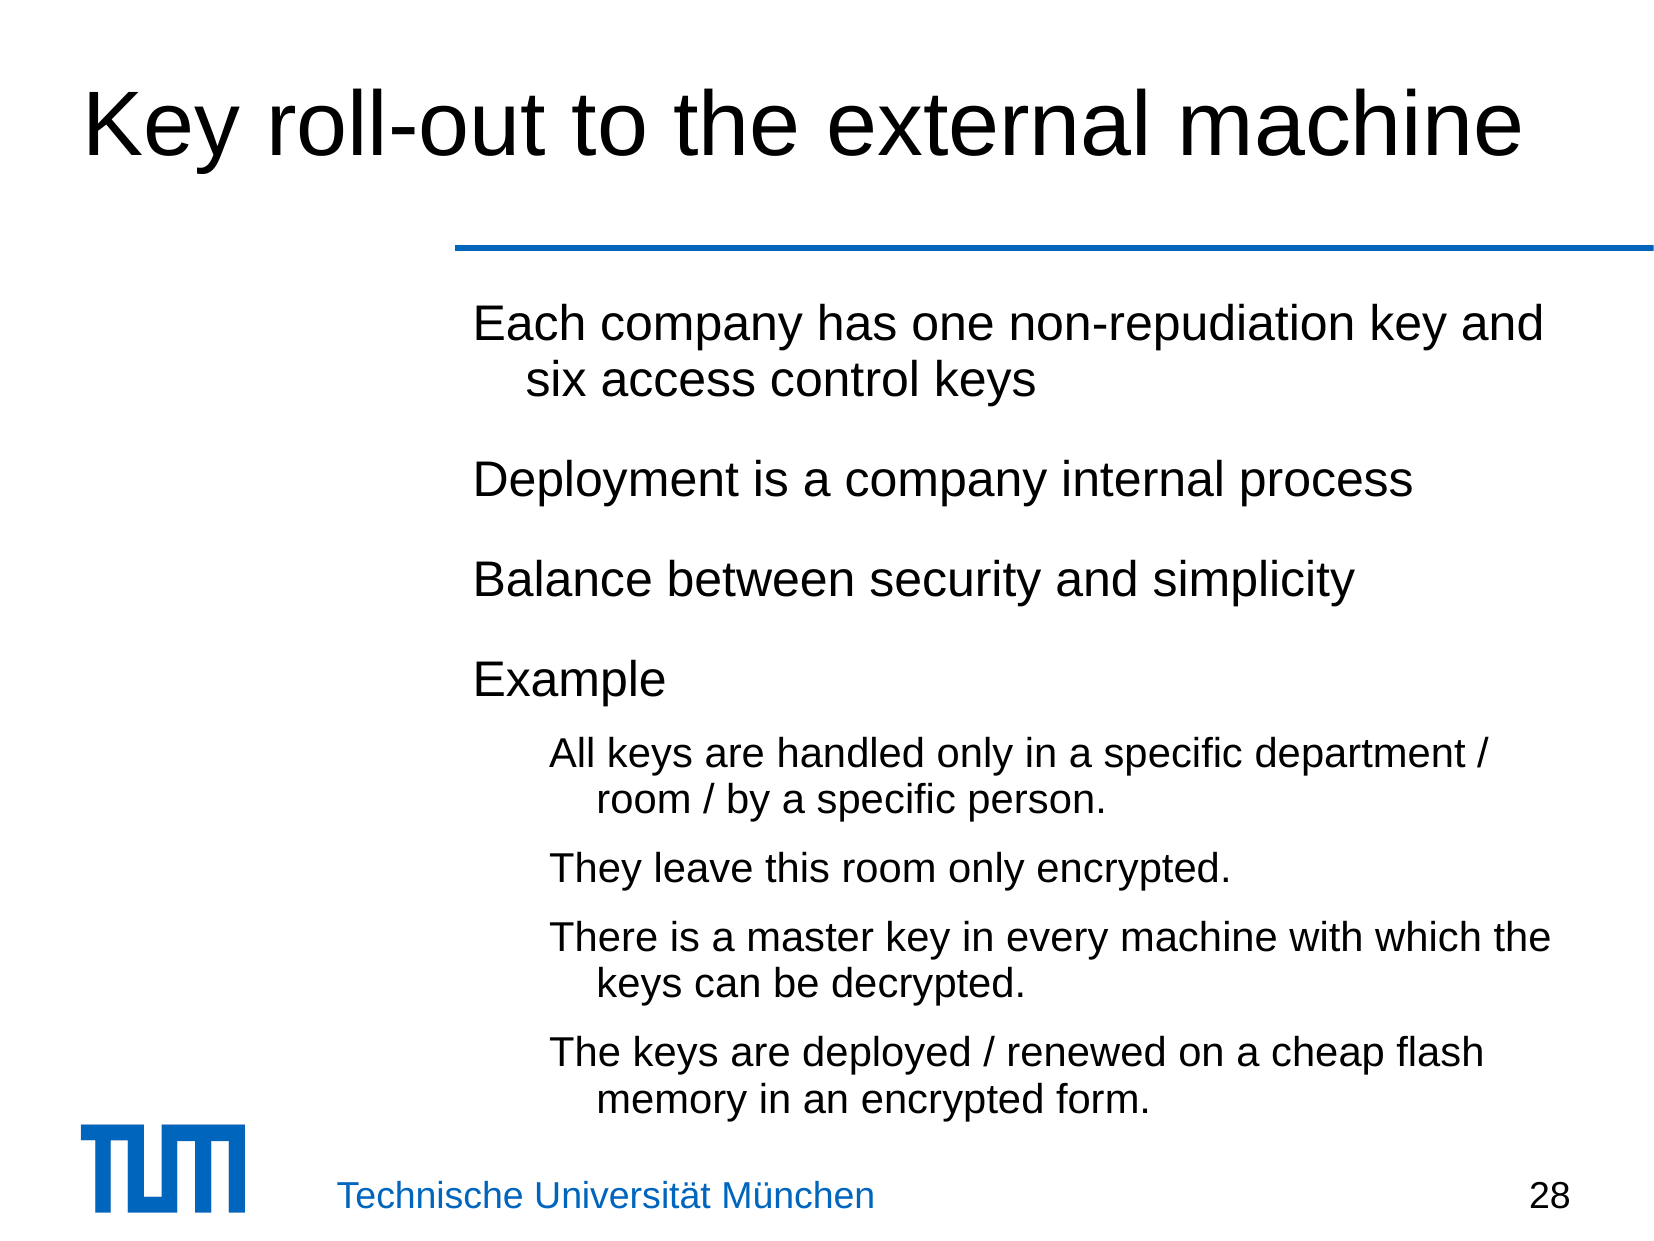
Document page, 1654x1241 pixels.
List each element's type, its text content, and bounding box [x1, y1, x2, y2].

picture [80, 1124, 245, 1213]
title Key roll-out to the external machine [82, 19, 1571, 228]
list Each company has one non-repudiation key and six access control keys Deployment is a company internal process Balance between security and simplicity Example All keys are handled only in a specific department / room / by a specific person. They leave this room only encrypted. There is a master key in every machine with which the keys can be decrypted. The keys are deployed / renewed on a cheap flash memory in an encrypted form. [454, 295, 1571, 1123]
